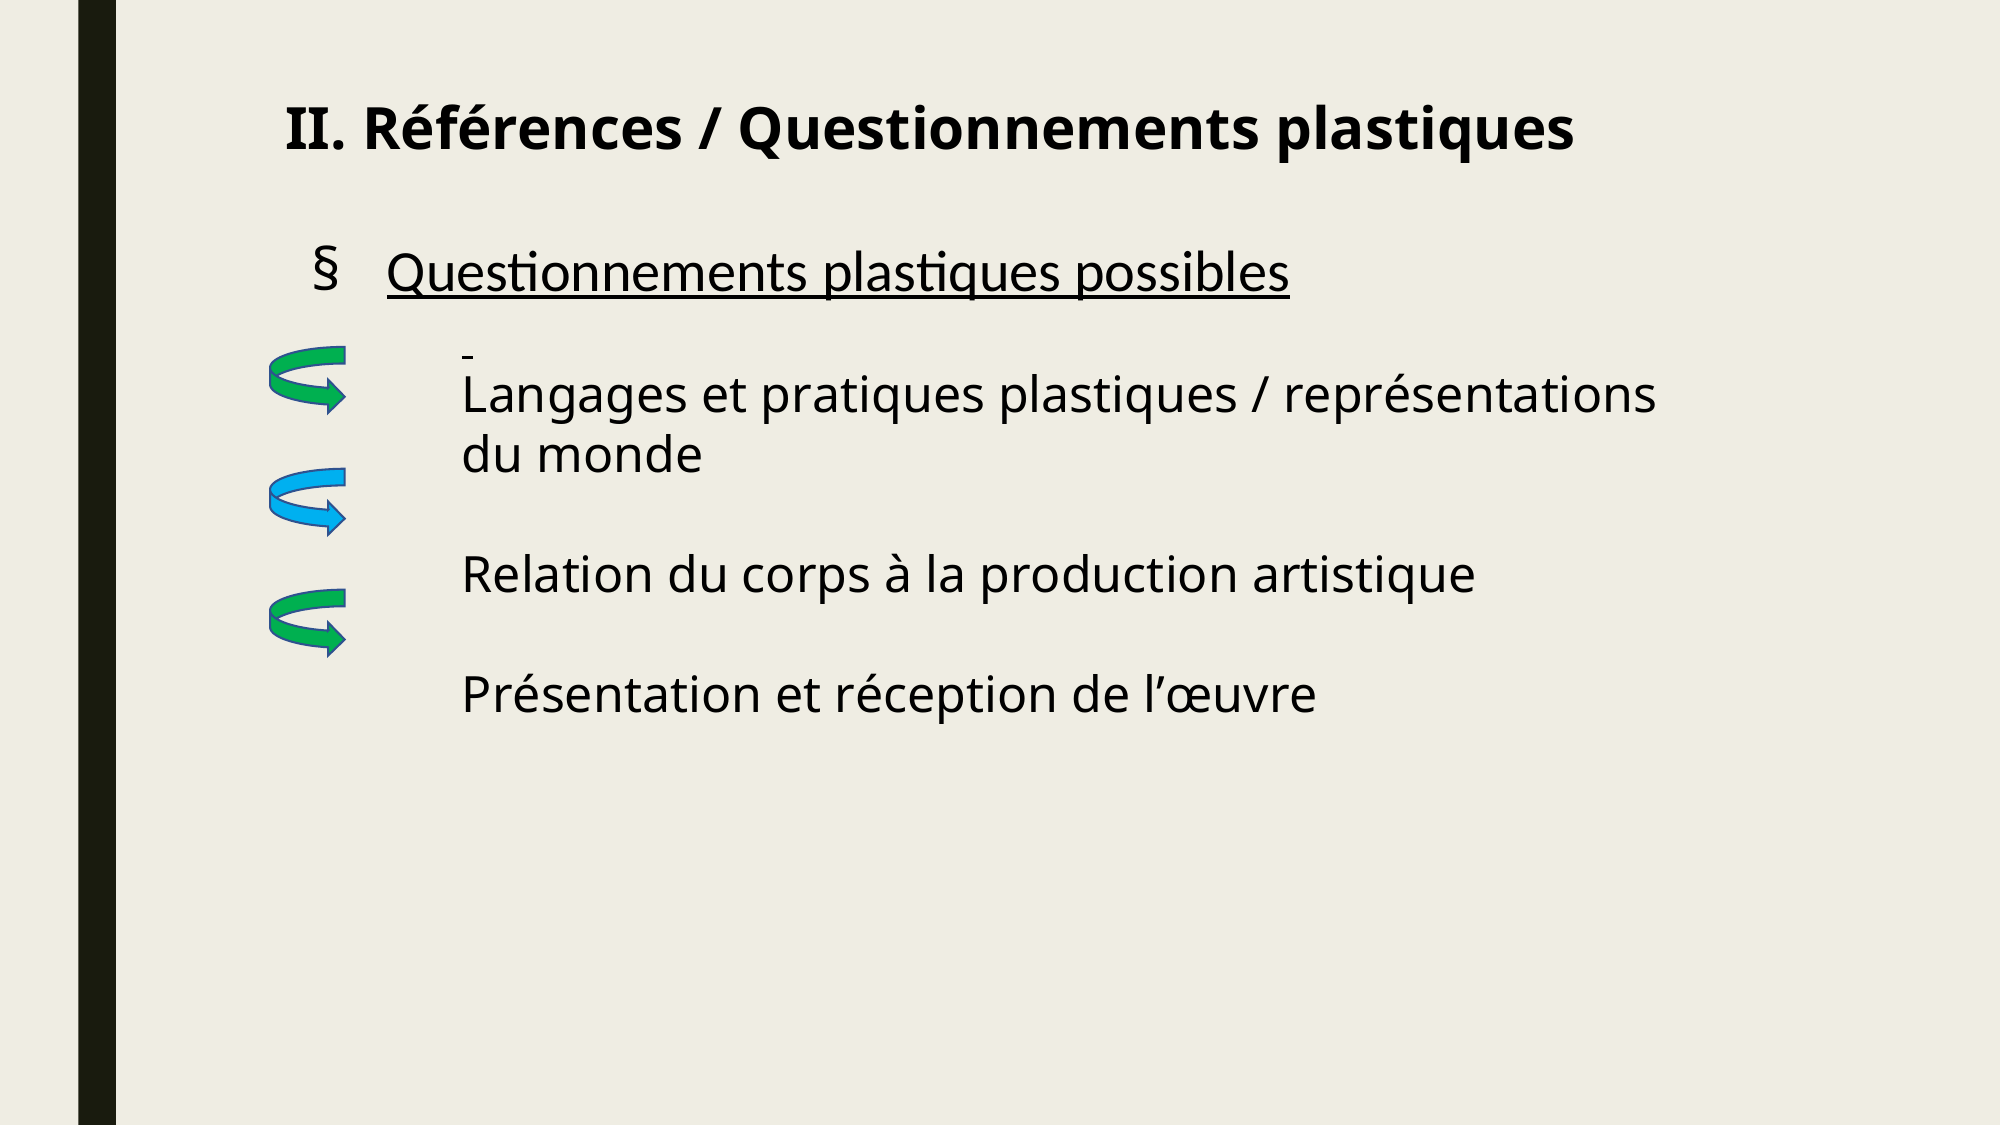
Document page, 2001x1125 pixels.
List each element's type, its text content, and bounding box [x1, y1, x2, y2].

text_box [270, 468, 345, 535]
text_box II. Références / Questionnements plastiques [270, 84, 1606, 169]
text_box [270, 589, 345, 656]
text_box [270, 346, 345, 413]
text_box Questionnements plastiques possibles Langages et pratiques plastiques / représentations du monde Relation du corps à la production artistique Présentation et réception de l’œuvre [297, 225, 1703, 1125]
